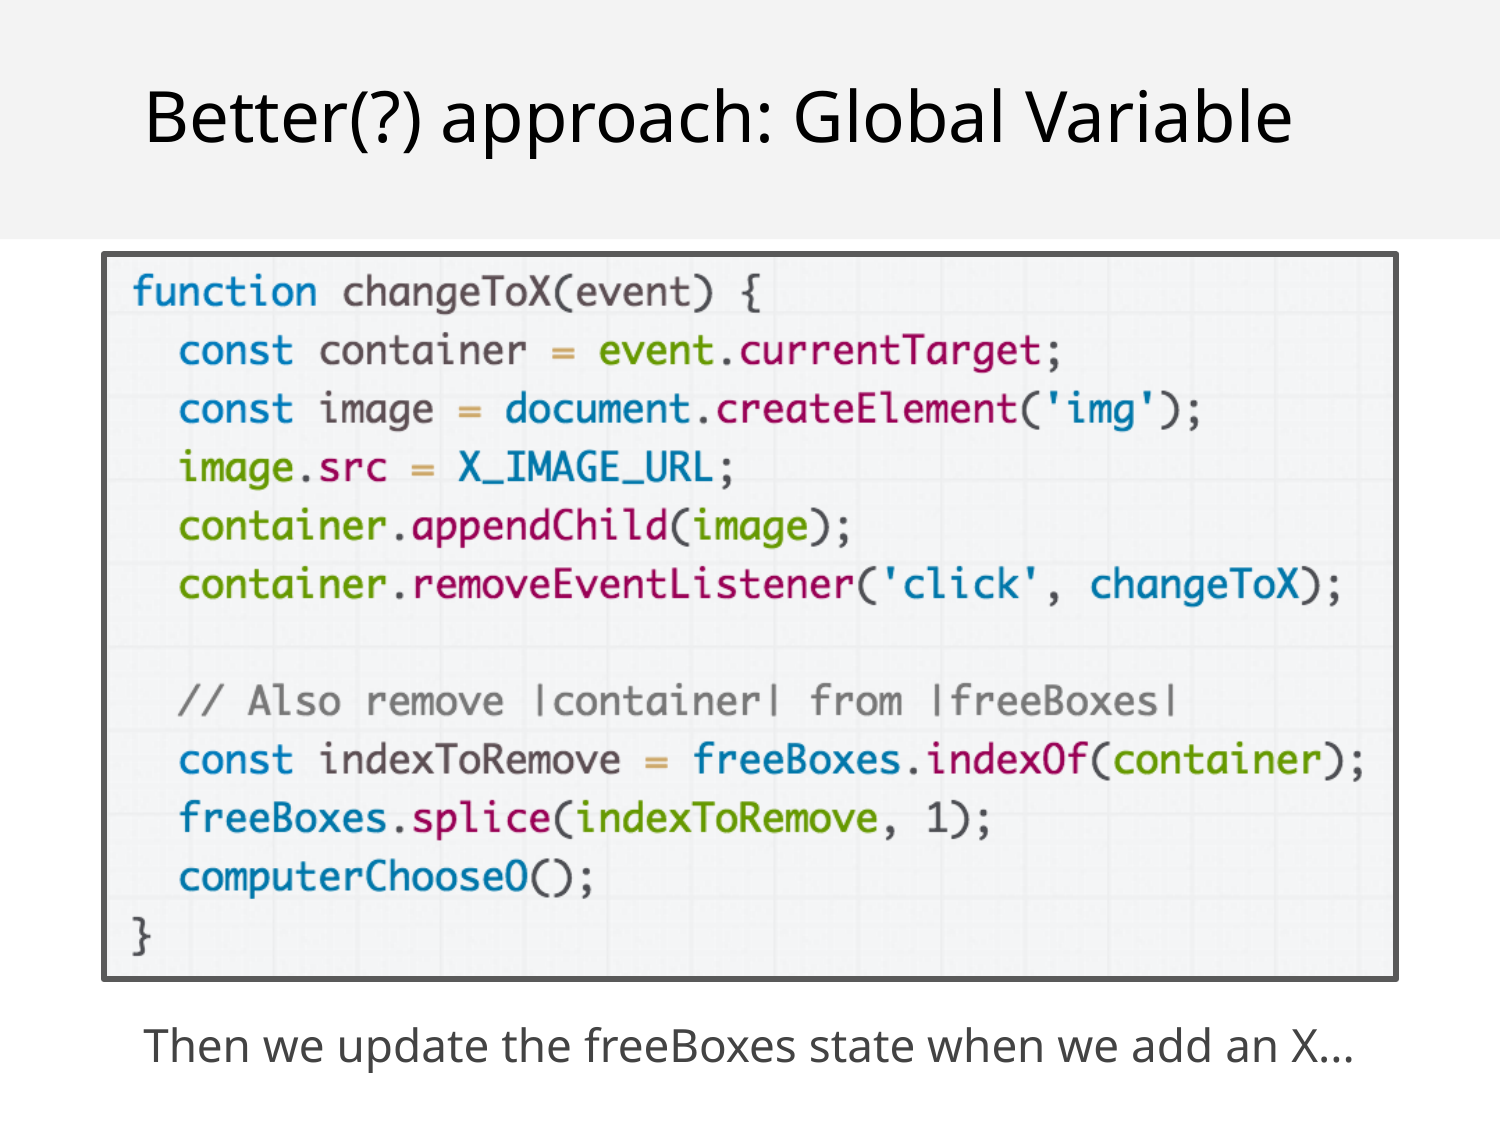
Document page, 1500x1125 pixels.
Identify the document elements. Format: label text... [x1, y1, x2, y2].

title Better(?) approach: Global Variable [128, 56, 1372, 183]
list Then we update the freeBoxes state when we add an X... [128, 993, 1372, 1125]
picture [106, 257, 1394, 977]
